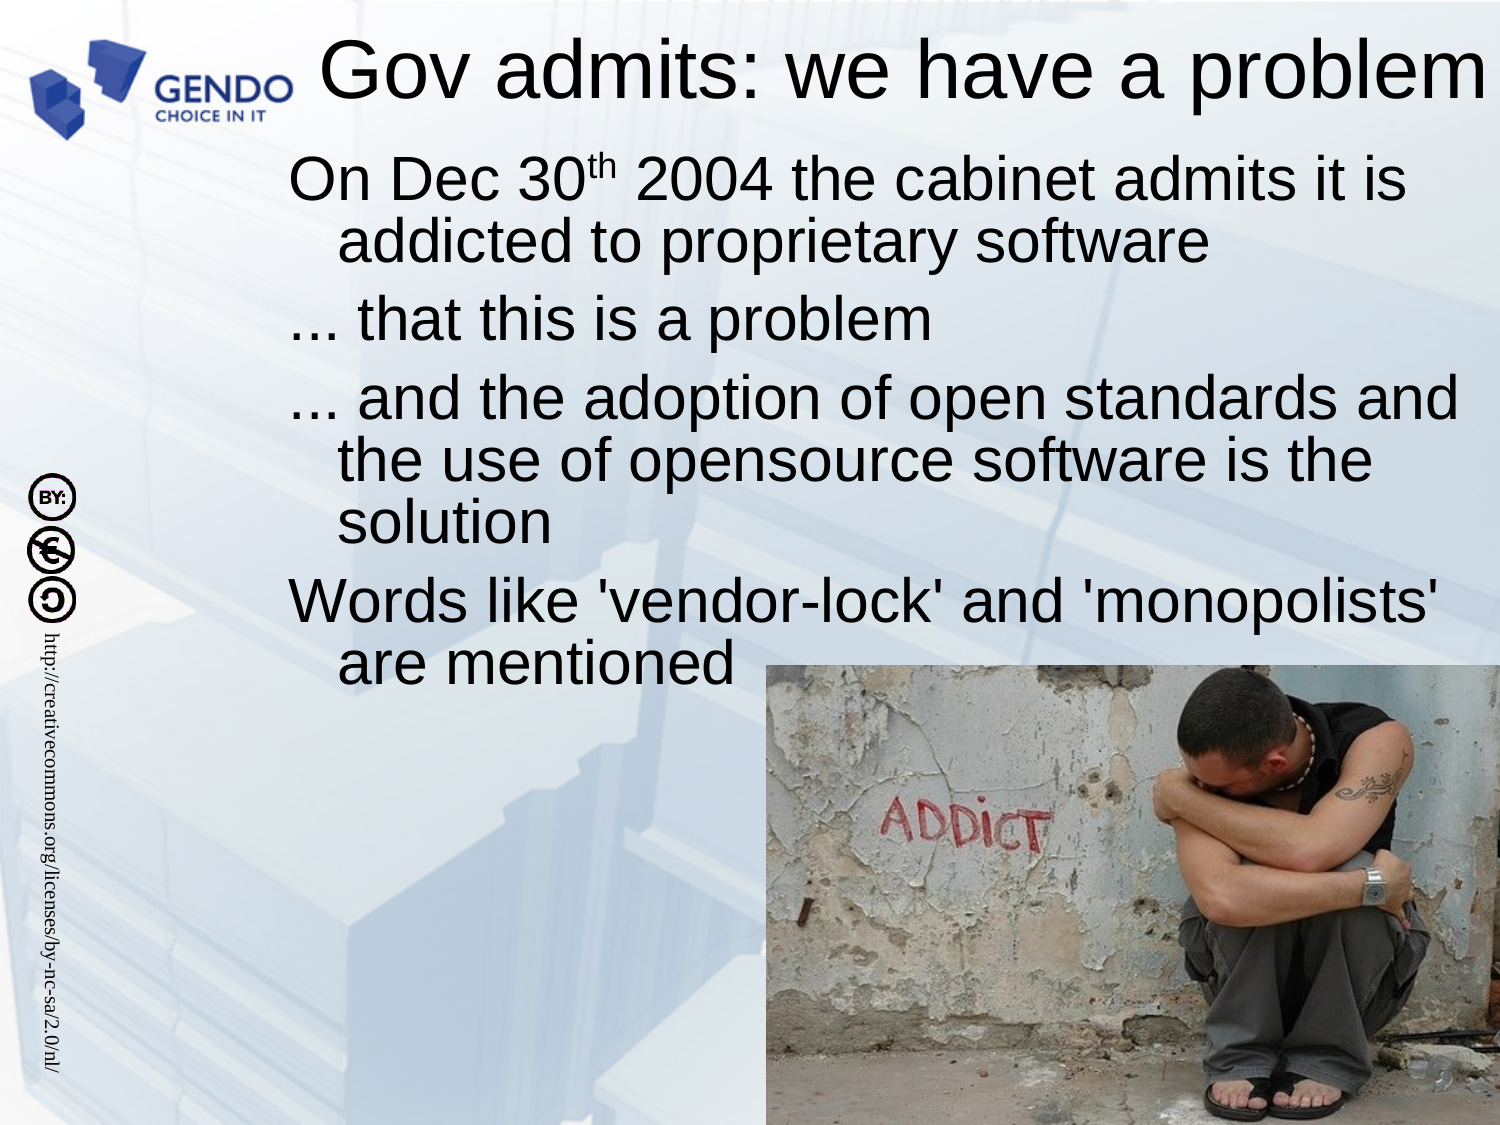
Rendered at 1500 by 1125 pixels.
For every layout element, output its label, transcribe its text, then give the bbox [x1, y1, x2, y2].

title Gov admits: we have a problem [188, 1, 1492, 146]
list On Dec 30th 2004 the cabinet admits it is addicted to proprietary software ... that this is a problem ... and the adoption of open standards and the use of opensource software is the solution Words like 'vendor-lock' and 'monopolists' are mentioned [288, 150, 1496, 871]
picture [0, 0, 1500, 1125]
